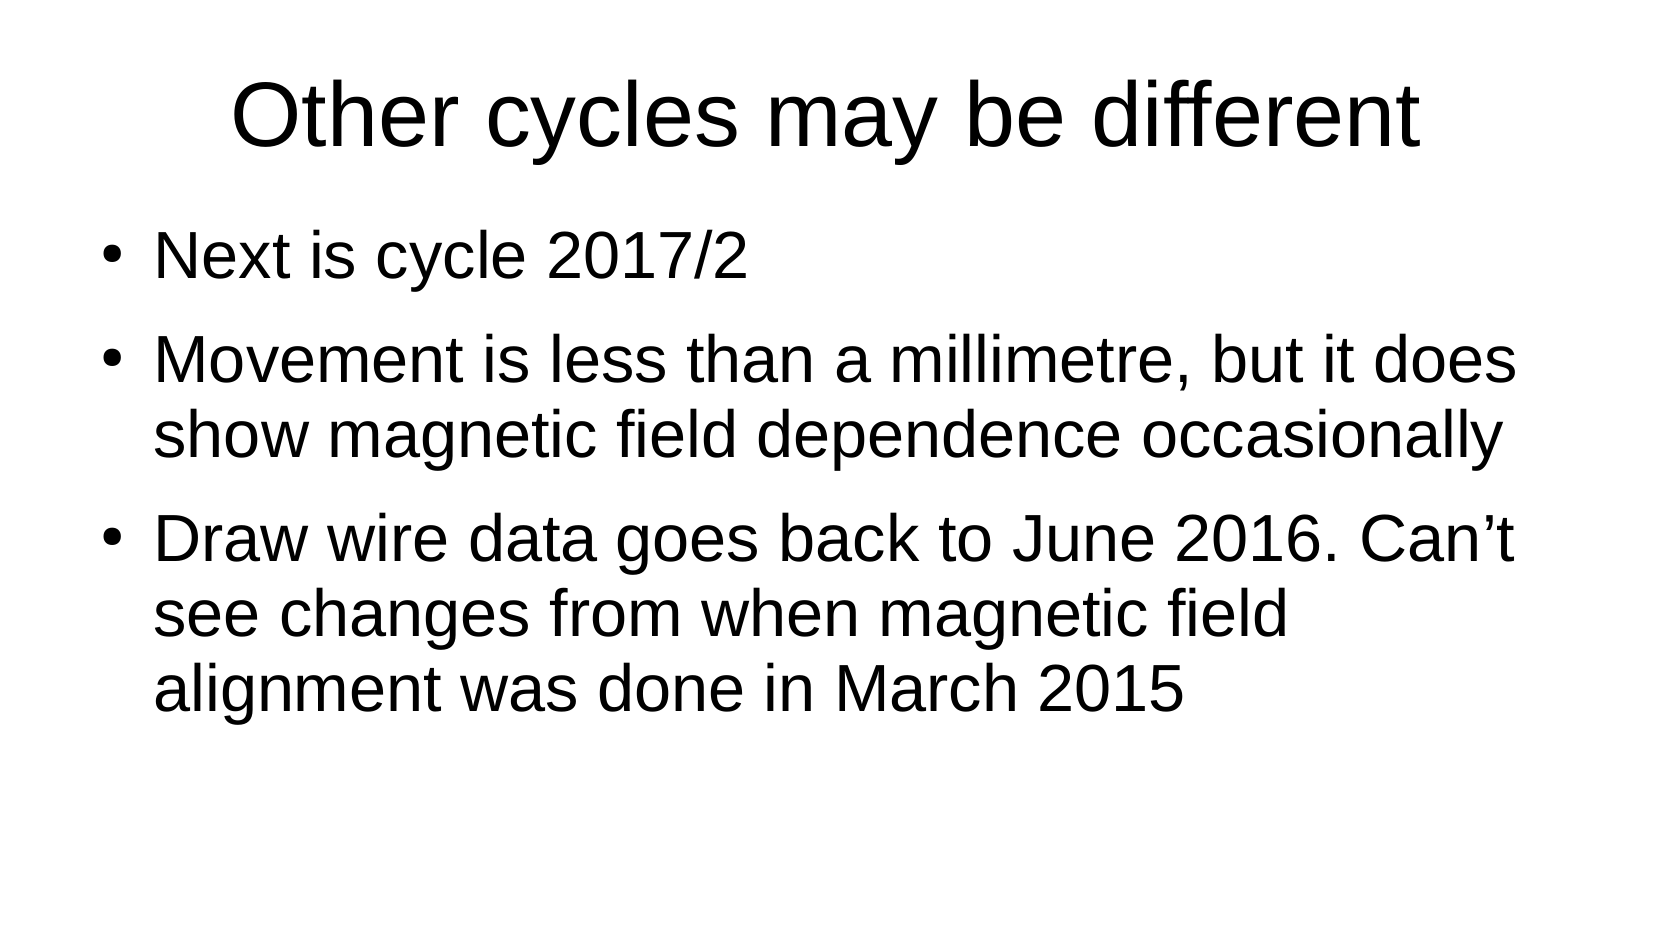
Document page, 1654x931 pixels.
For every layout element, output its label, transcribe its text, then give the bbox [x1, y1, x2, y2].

title Other cycles may be different [82, 37, 1571, 193]
list Next is cycle 2017/2 Movement is less than a millimetre, but it does show magnetic field dependence occasionally Draw wire data goes back to June 2016. Can’t see changes from when magnetic field alignment was done in March 2015 [82, 217, 1571, 758]
